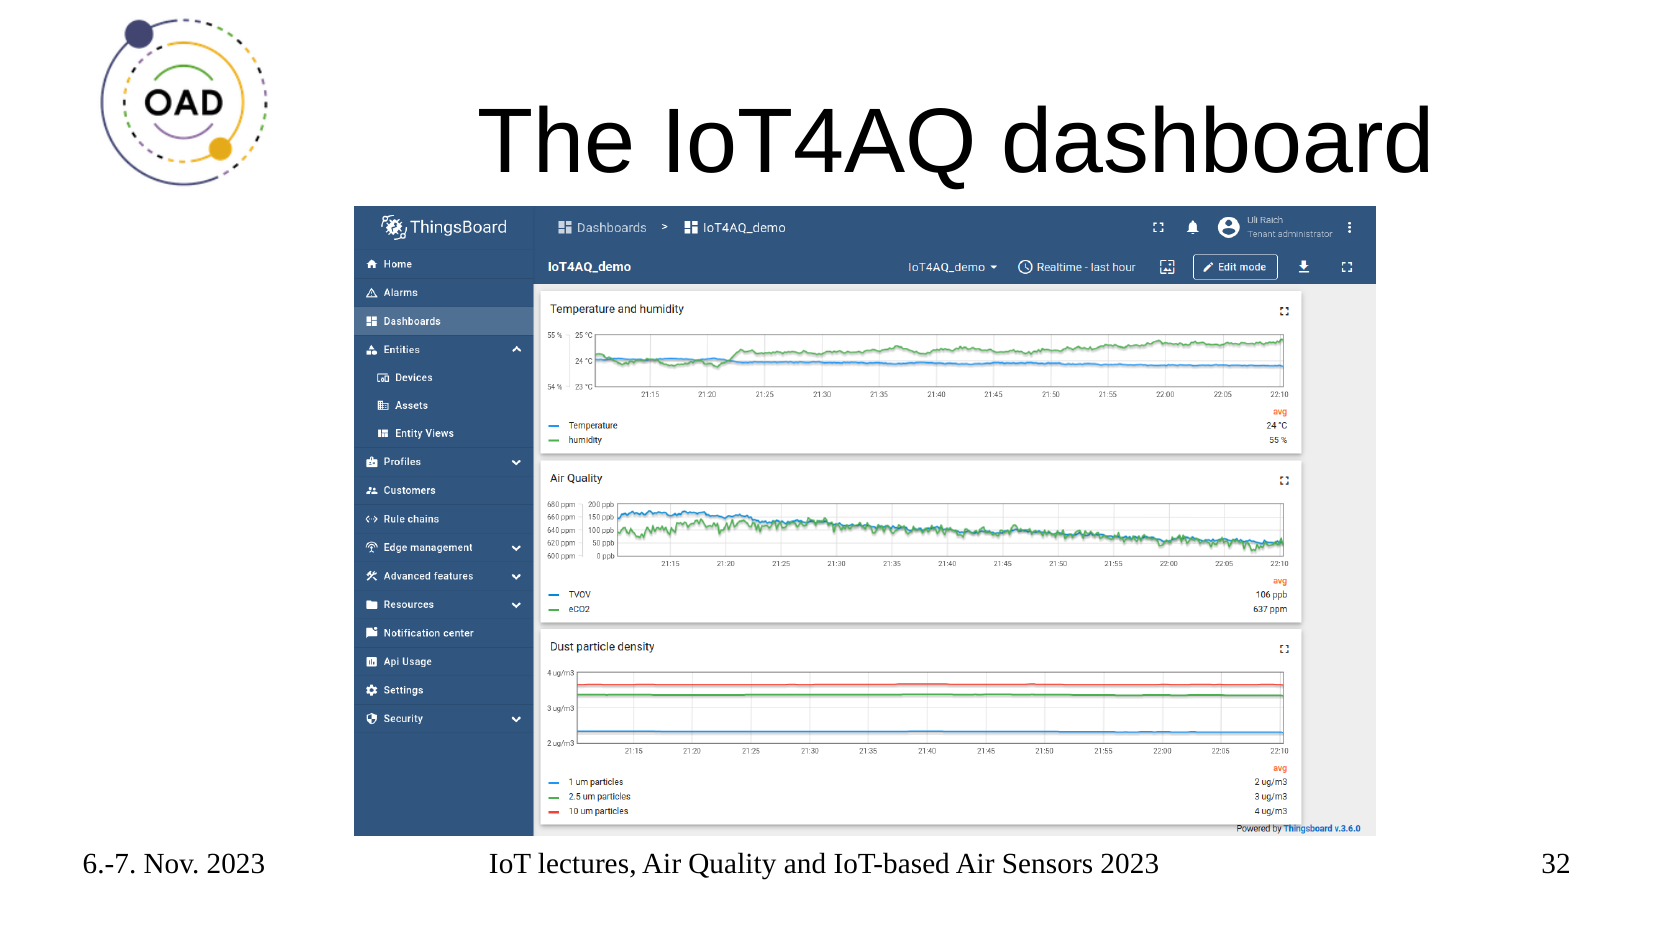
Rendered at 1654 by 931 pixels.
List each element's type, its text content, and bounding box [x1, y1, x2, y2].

picture [59, 4, 303, 207]
title The IoT4AQ dashboard [319, 59, 1595, 223]
picture [354, 206, 1376, 836]
